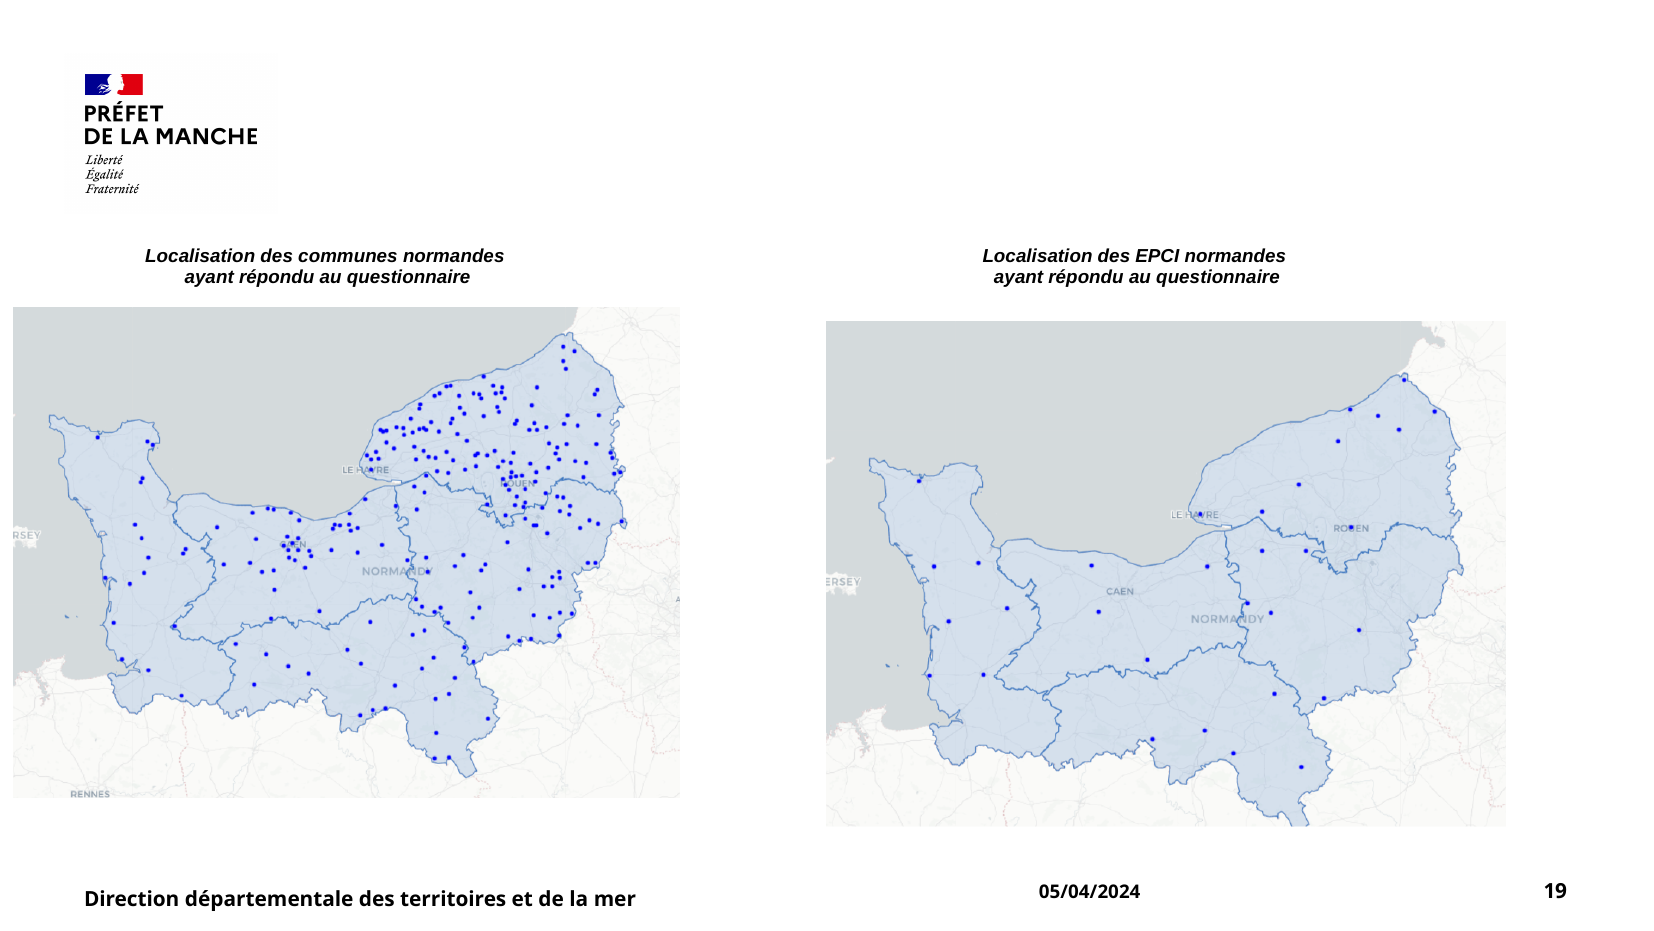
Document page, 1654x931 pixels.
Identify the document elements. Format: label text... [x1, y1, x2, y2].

picture [64, 53, 278, 214]
text_box Localisation des communes normandes ayant répondu au questionnaire [29, 238, 621, 296]
picture [13, 307, 680, 798]
text_box Localisation des EPCI normandes ayant répondu au questionnaire [856, 238, 1418, 296]
picture [826, 320, 1506, 827]
